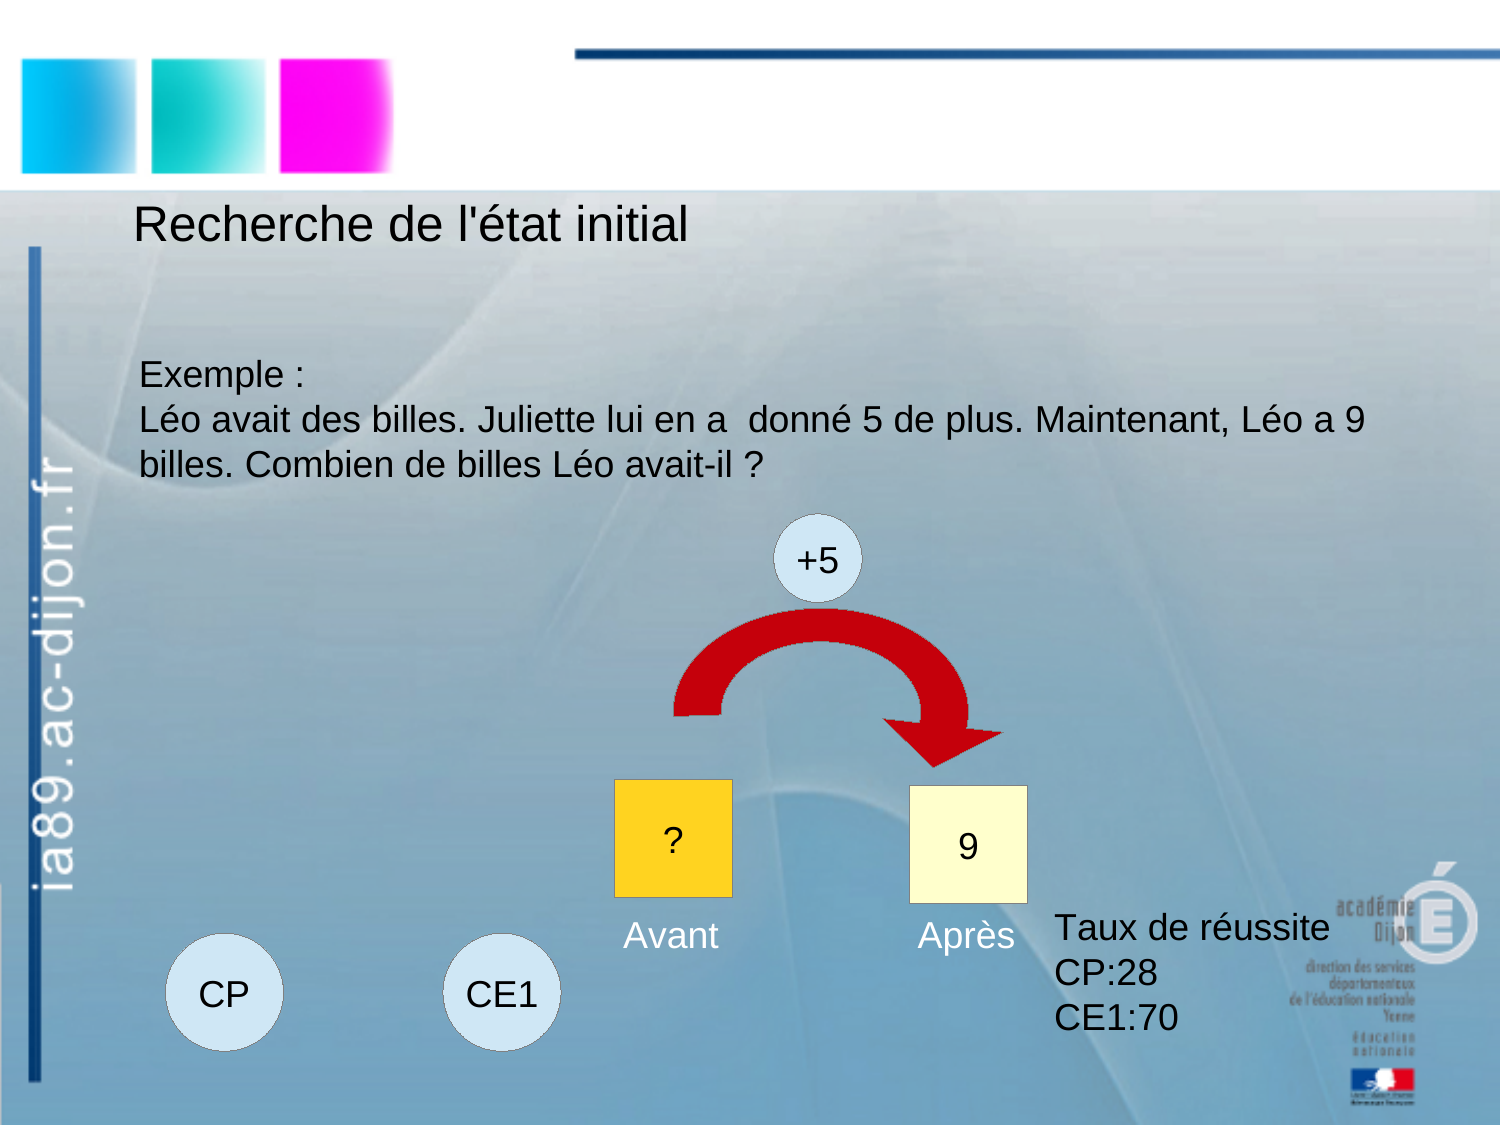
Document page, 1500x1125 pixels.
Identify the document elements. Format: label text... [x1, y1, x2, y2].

text_box Avant Après [608, 903, 1052, 978]
text_box CE1 [442, 933, 562, 1052]
picture [0, 0, 1500, 1125]
text_box Exemple : Léo avait des billes. Juliette lui en a donné 5 de plus. Maintenant, Léo a 9 billes. Combien de billes Léo avait-il ? [124, 342, 1412, 493]
text_box Recherche de l'état initial [118, 184, 1439, 259]
text_box ? [614, 779, 733, 898]
text_box Taux de réussite CP:28 CE1:70 [1039, 850, 1382, 1046]
text_box +5 [773, 513, 863, 603]
text_box CP [165, 933, 284, 1052]
text_box [673, 608, 1004, 768]
text_box 9 [909, 785, 1028, 903]
